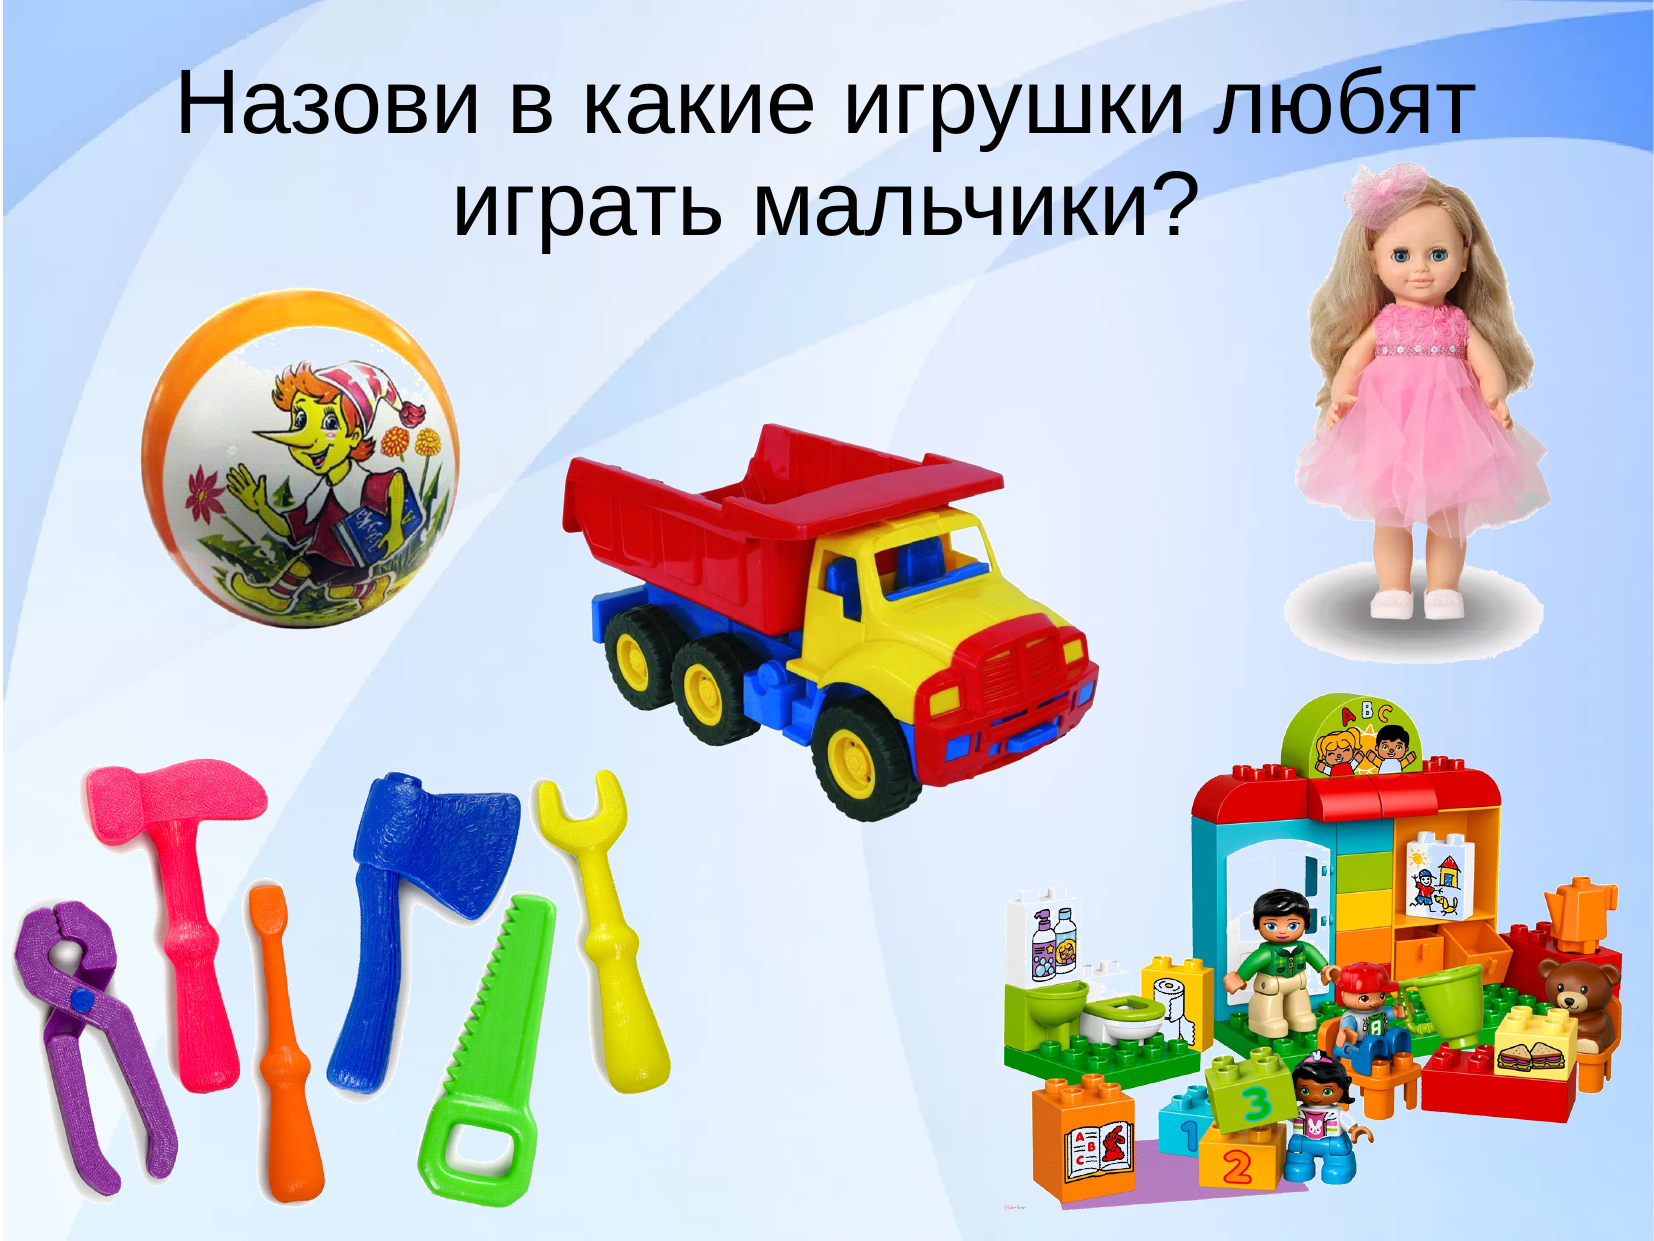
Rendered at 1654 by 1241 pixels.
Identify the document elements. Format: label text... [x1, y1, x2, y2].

picture [0, 0, 1654, 1241]
title Назови в какие игрушки любят играть мальчики? [82, 49, 1571, 257]
